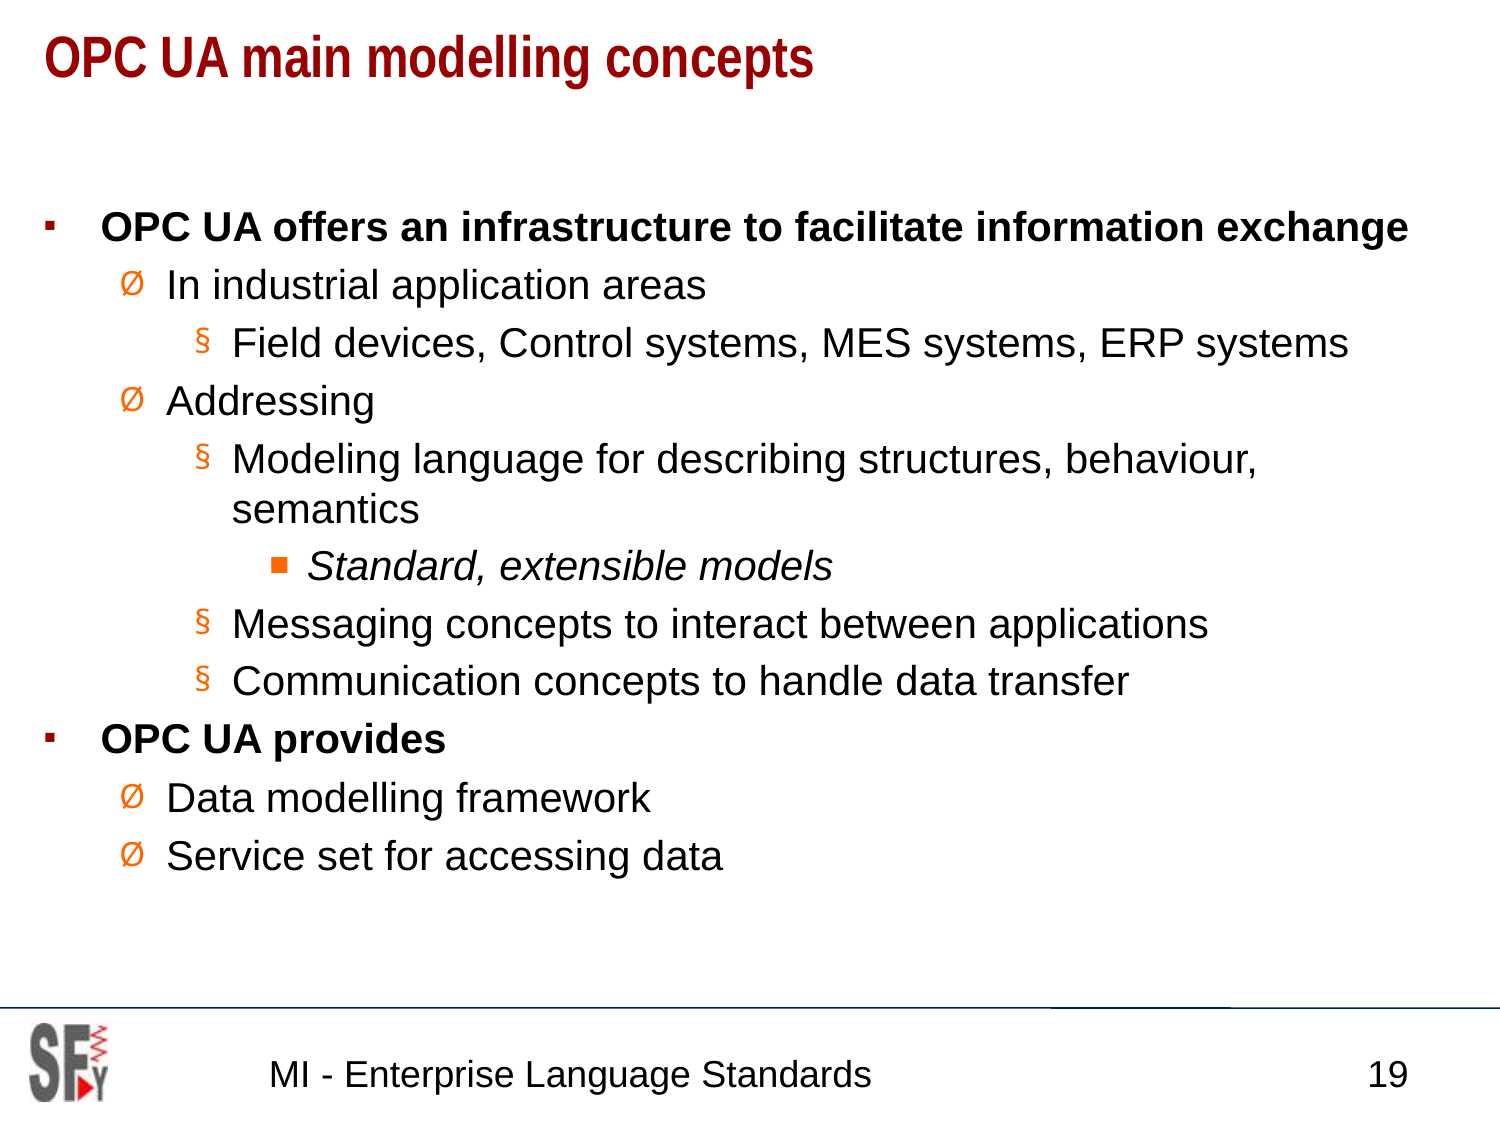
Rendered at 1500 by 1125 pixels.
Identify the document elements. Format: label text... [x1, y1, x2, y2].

title OPC UA main modelling concepts [29, 12, 1471, 138]
list OPC UA offers an infrastructure to facilitate information exchange In industrial application areas Field devices, Control systems, MES systems, ERP systems Addressing Modeling language for describing structures, behaviour, semantics Standard, extensible models Messaging concepts to interact between applications Communication concepts to handle data transfer OPC UA provides Data modelling framework Service set for accessing data [29, 184, 1471, 988]
footer MI - Enterprise Language Standards [253, 1034, 1336, 1103]
picture [29, 1023, 108, 1102]
slide_number <numéro> [1352, 1034, 1490, 1103]
